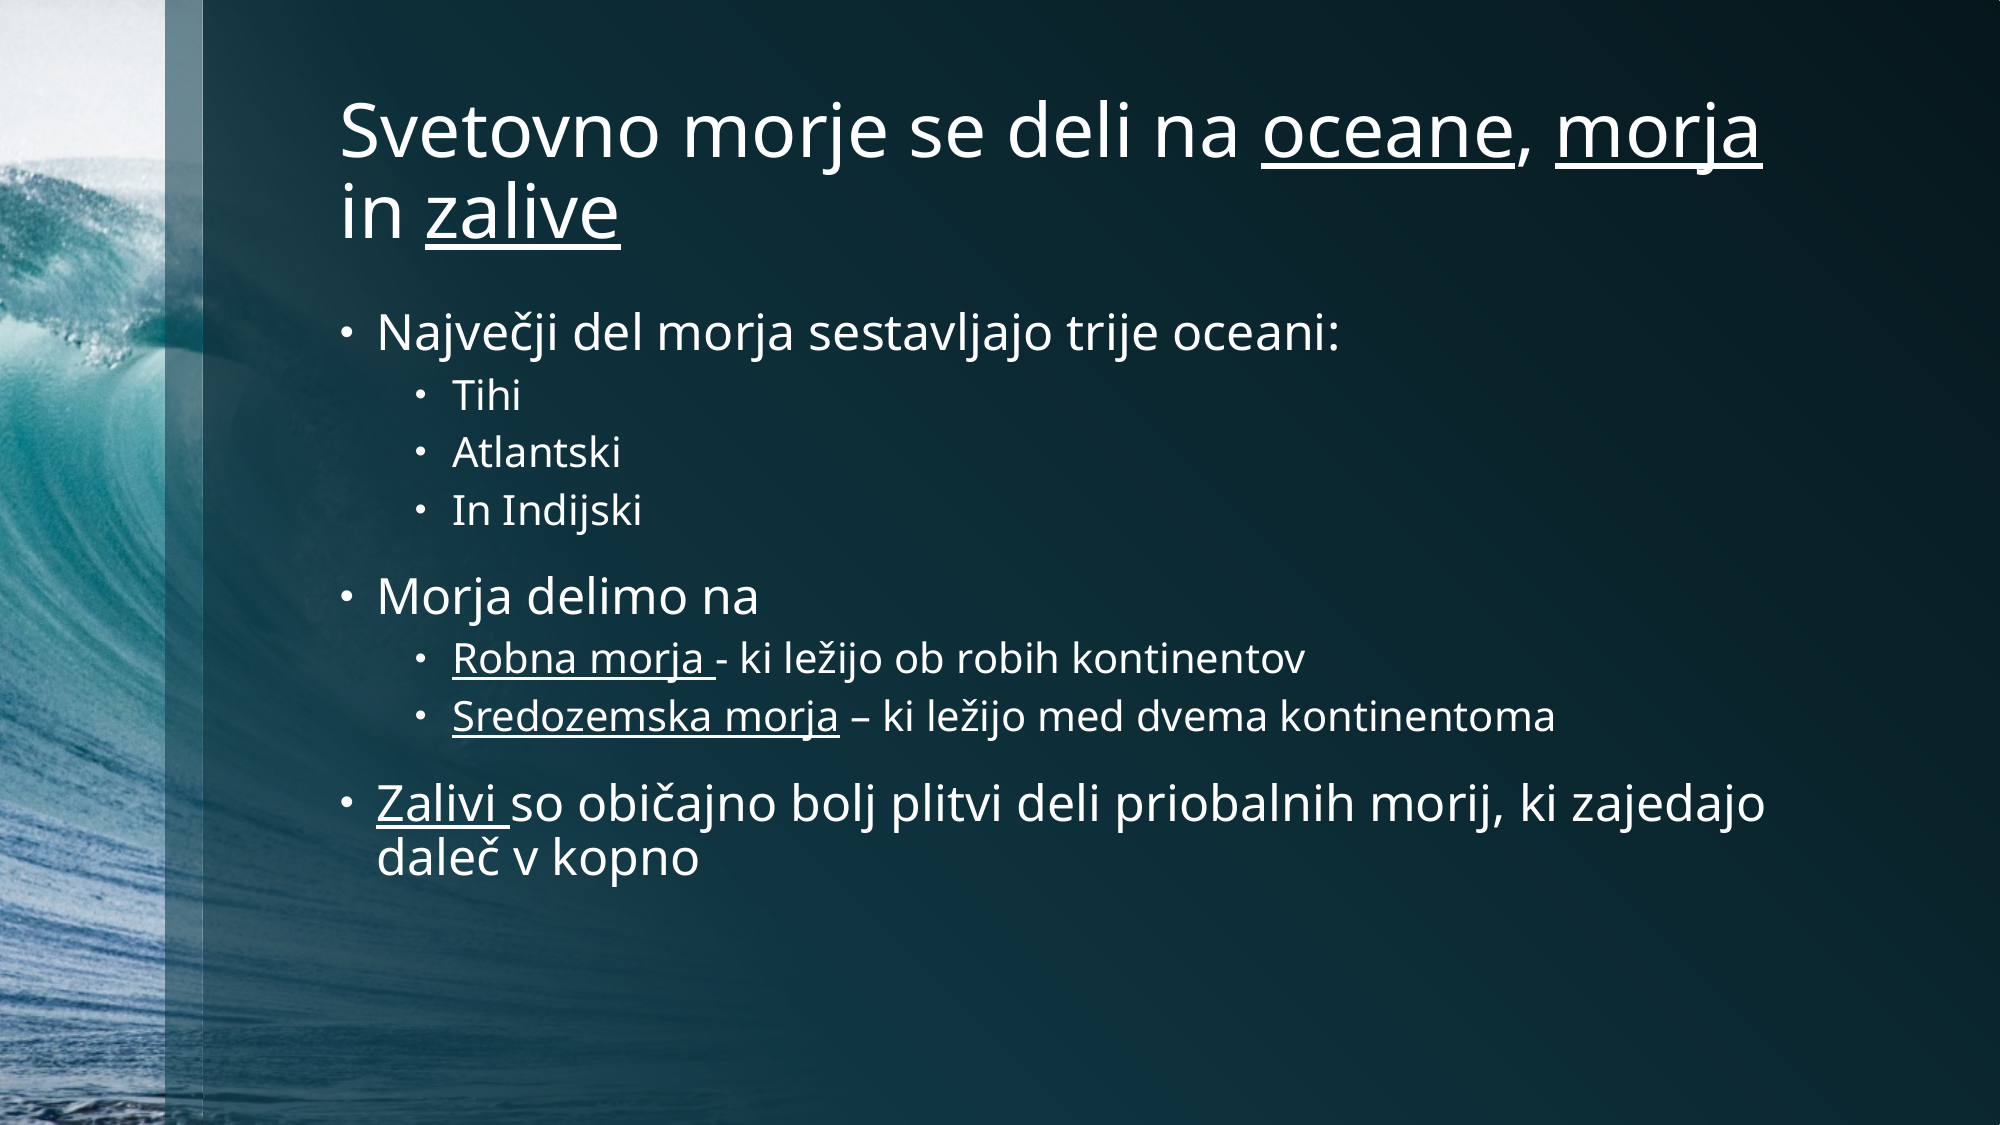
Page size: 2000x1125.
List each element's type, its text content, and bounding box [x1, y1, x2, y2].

list Največji del morja sestavljajo trije oceani: Tihi Atlantski In Indijski Morja delimo na Robna morja - ki ležijo ob robih kontinentov Sredozemska morja – ki ležijo med dvema kontinentoma Zalivi so običajno bolj plitvi deli priobalnih morij, ki zajedajo daleč v kopno [324, 299, 1825, 1025]
picture [0, 0, 2000, 1125]
title Svetovno morje se deli na oceane, morja in zalive [324, 62, 1825, 263]
